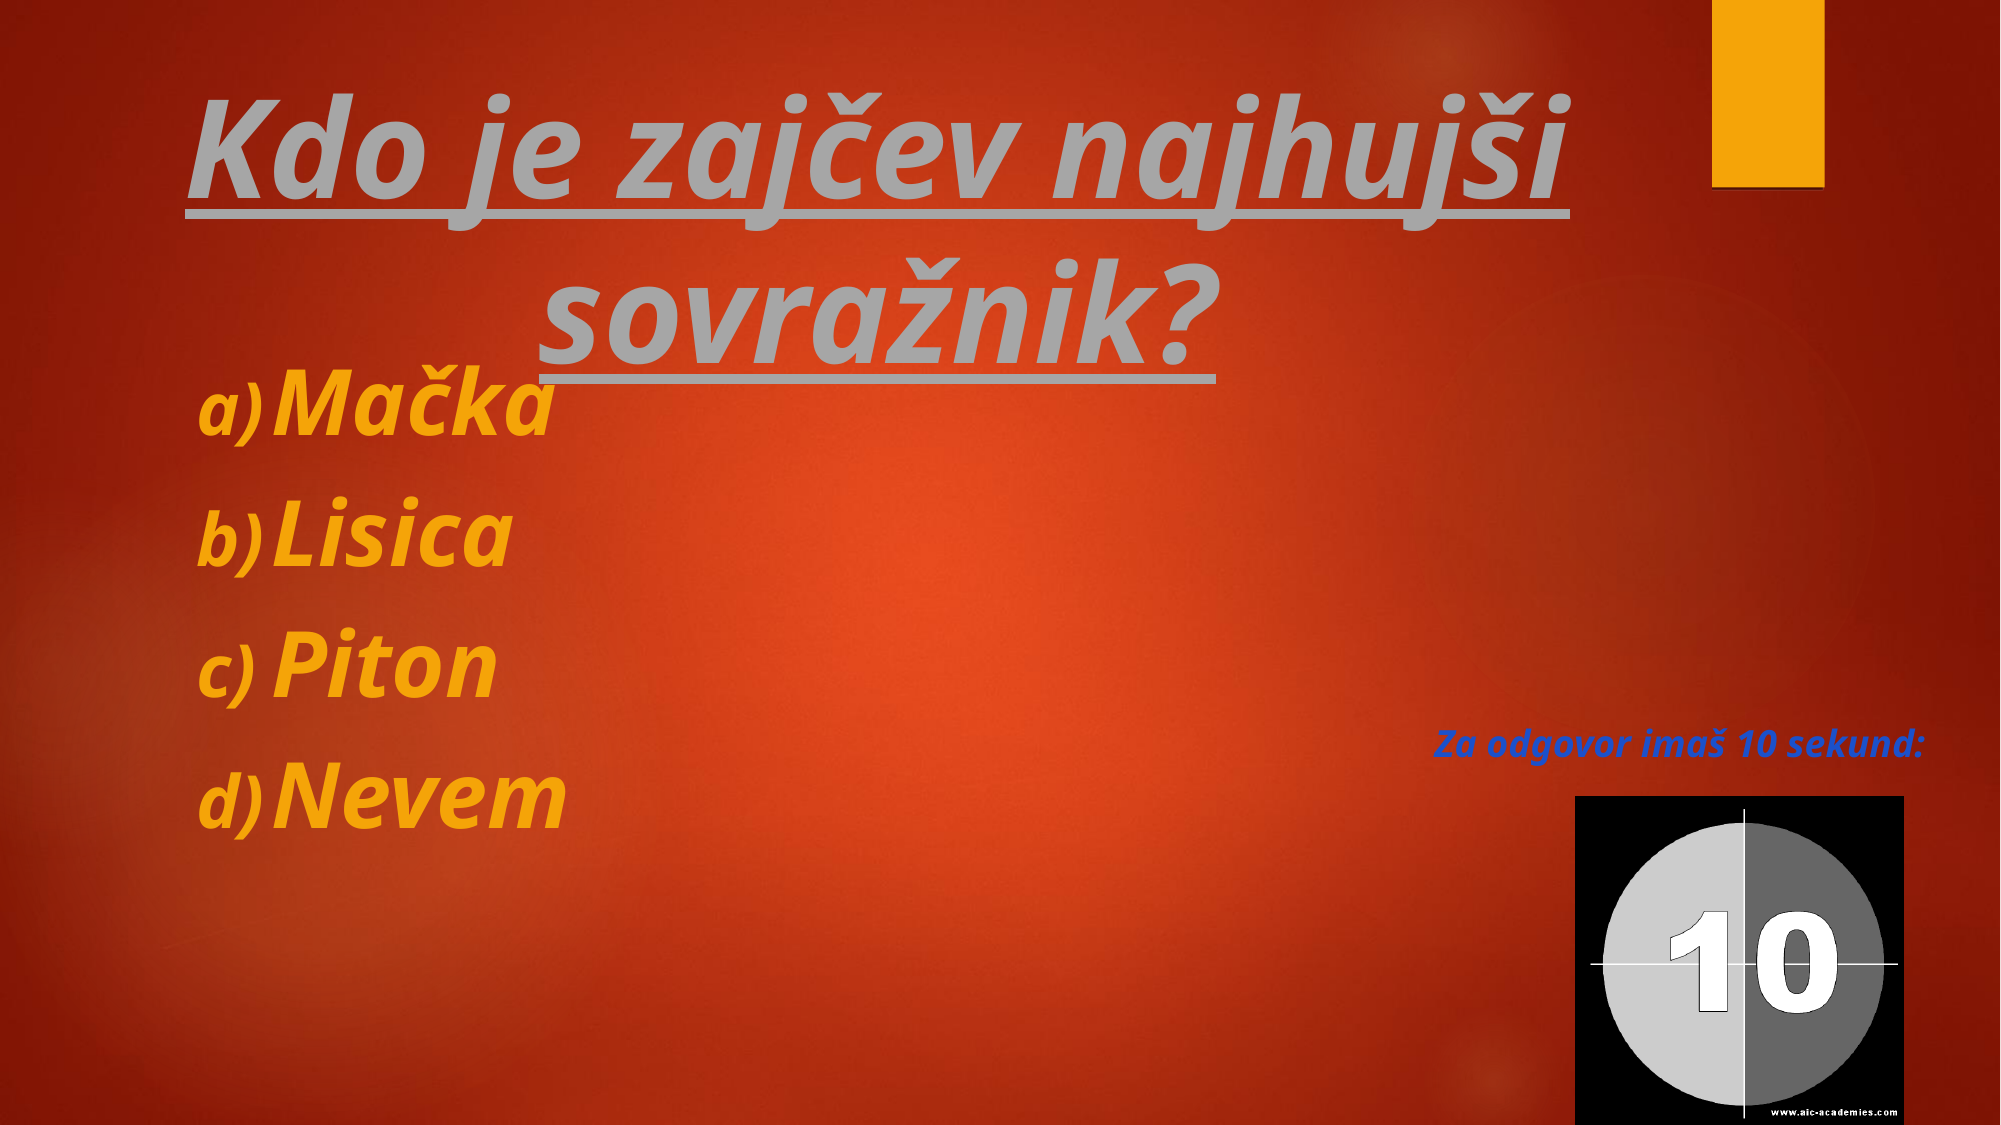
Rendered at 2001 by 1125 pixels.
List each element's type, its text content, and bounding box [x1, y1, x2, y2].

text_box Za odgovor imaš 10 sekund: [1419, 712, 1967, 773]
picture [0, 0, 2001, 1125]
list Mačka Lisica Piton Nevem [181, 336, 1649, 1025]
title Kdo je zajčev najhujši sovražnik? [105, 53, 1649, 284]
